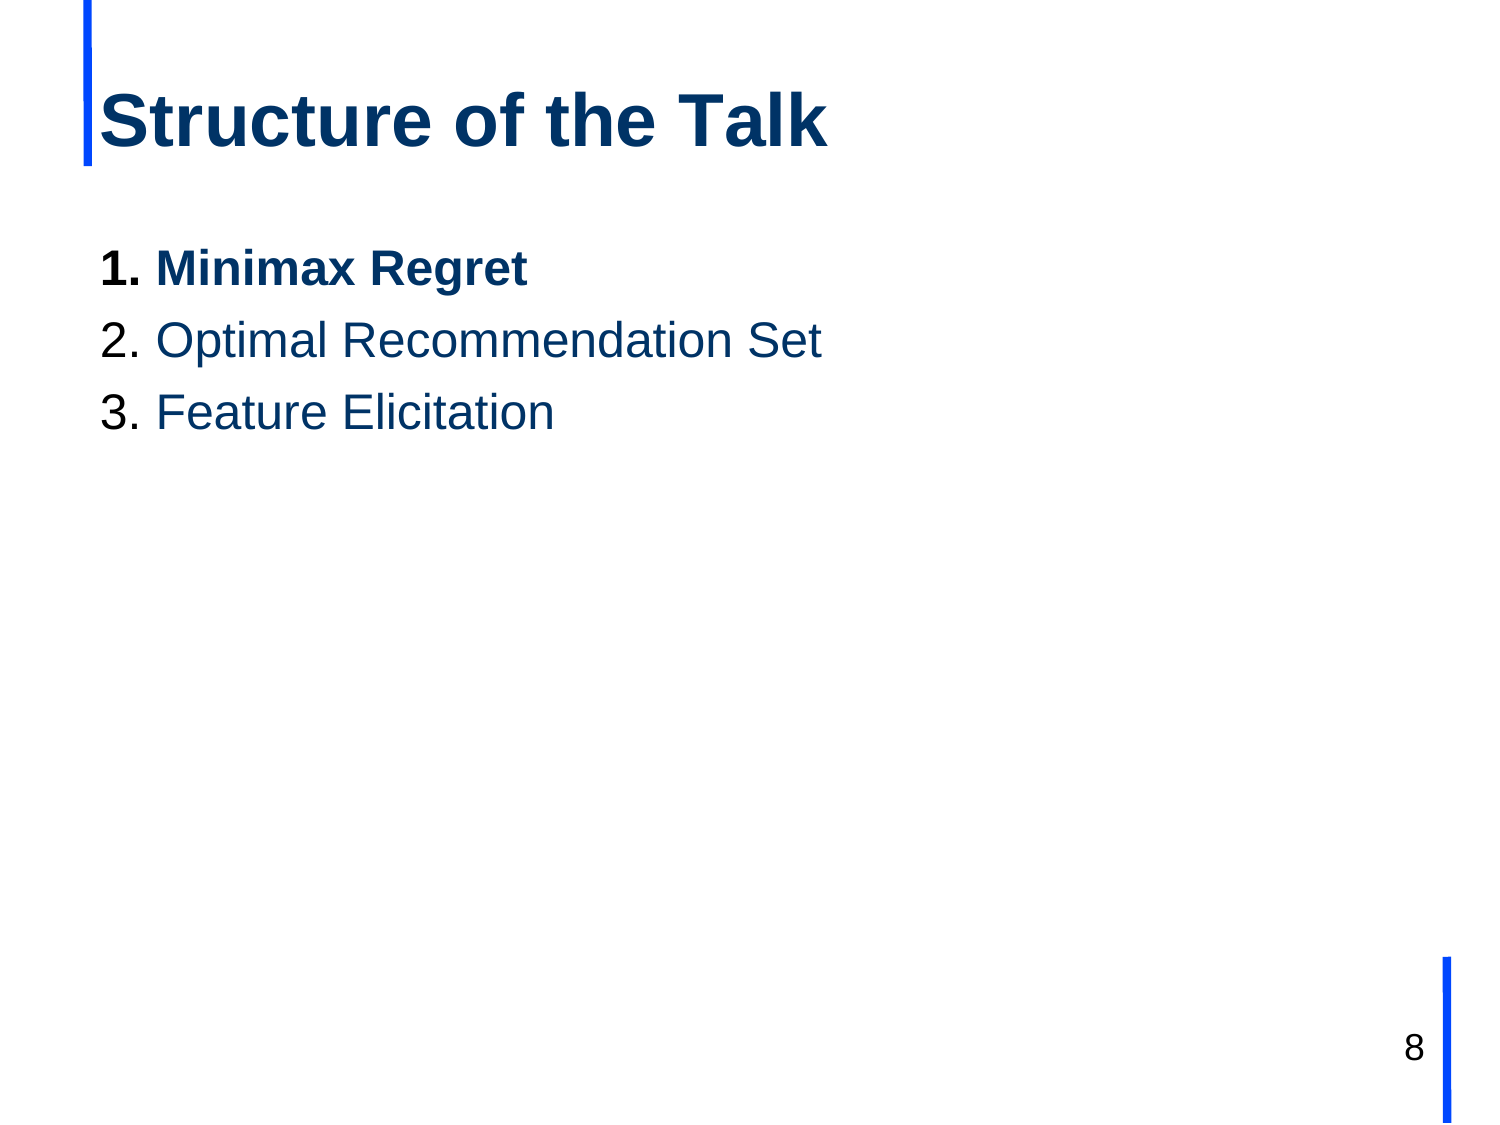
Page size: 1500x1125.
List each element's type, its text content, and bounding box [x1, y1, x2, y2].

title Structure of the Talk [99, 24, 1438, 213]
list Minimax Regret Optimal Recommendation Set Feature Elicitation [99, 237, 1438, 981]
